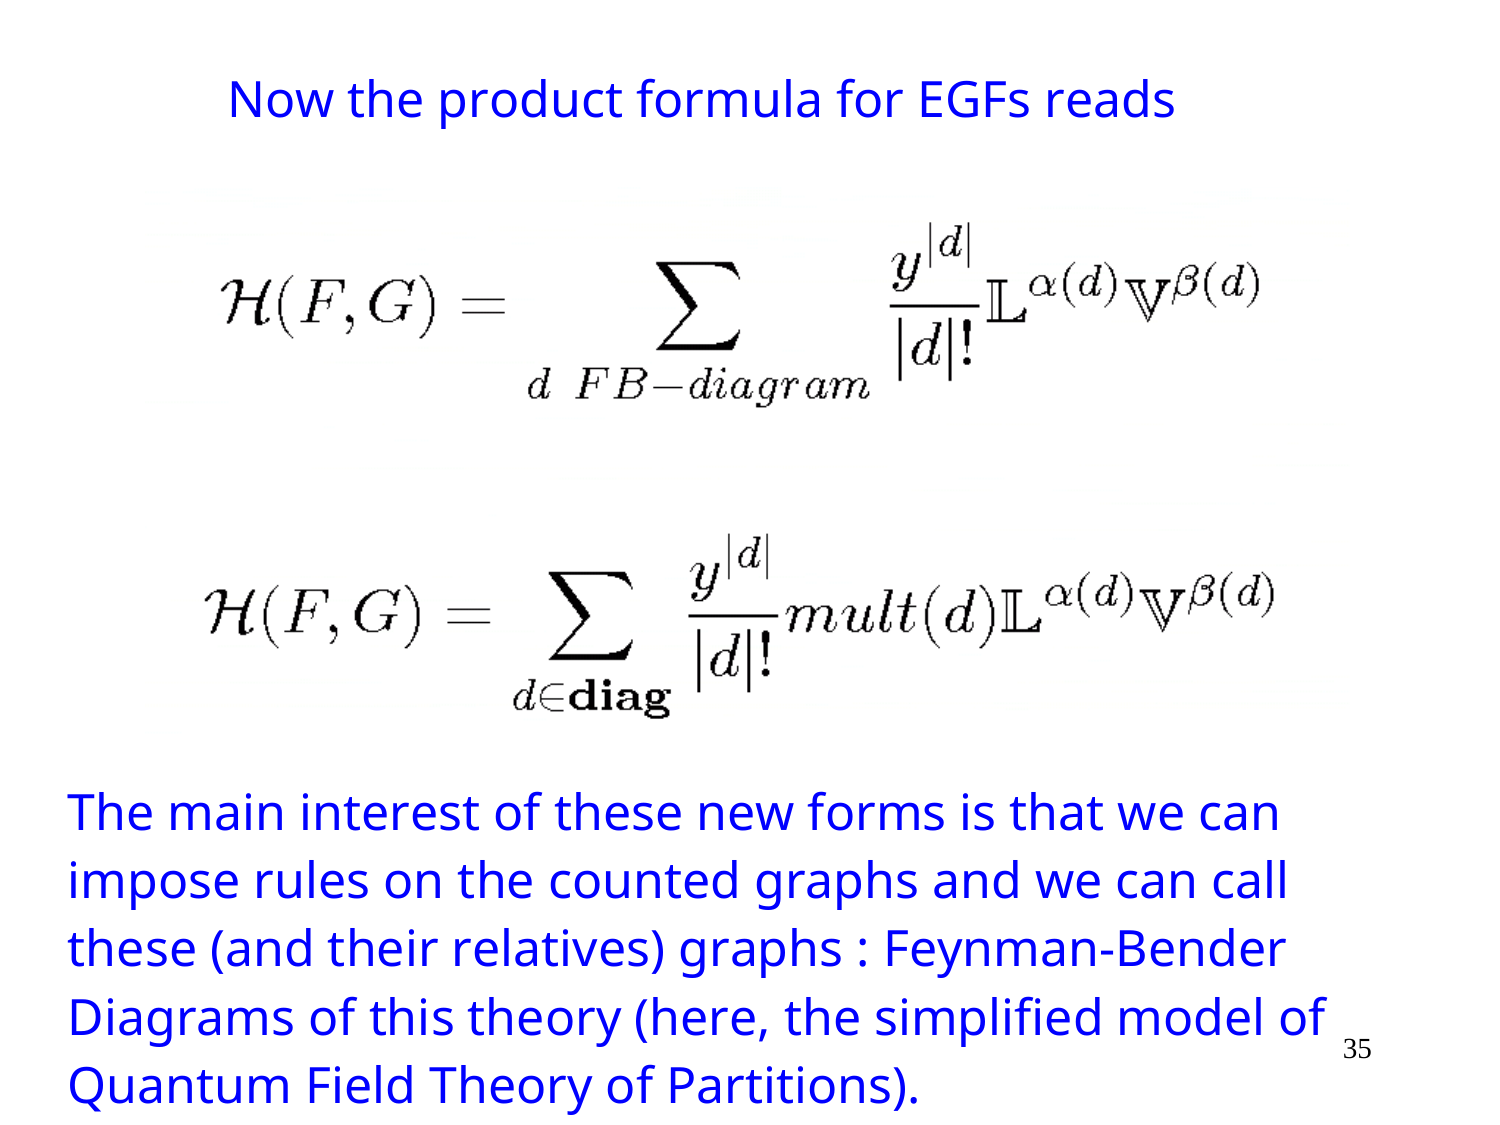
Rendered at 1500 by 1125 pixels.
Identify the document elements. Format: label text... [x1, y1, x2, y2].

text_box The main interest of these new forms is that we can impose rules on the counted graphs and we can call these (and their relatives) graphs : Feynman-Bender Diagrams of this theory (here, the simplified model of Quantum Field Theory of Partitions). [53, 769, 1355, 1125]
text_box Now the product formula for EGFs reads [212, 56, 1192, 140]
picture [145, 187, 1350, 750]
